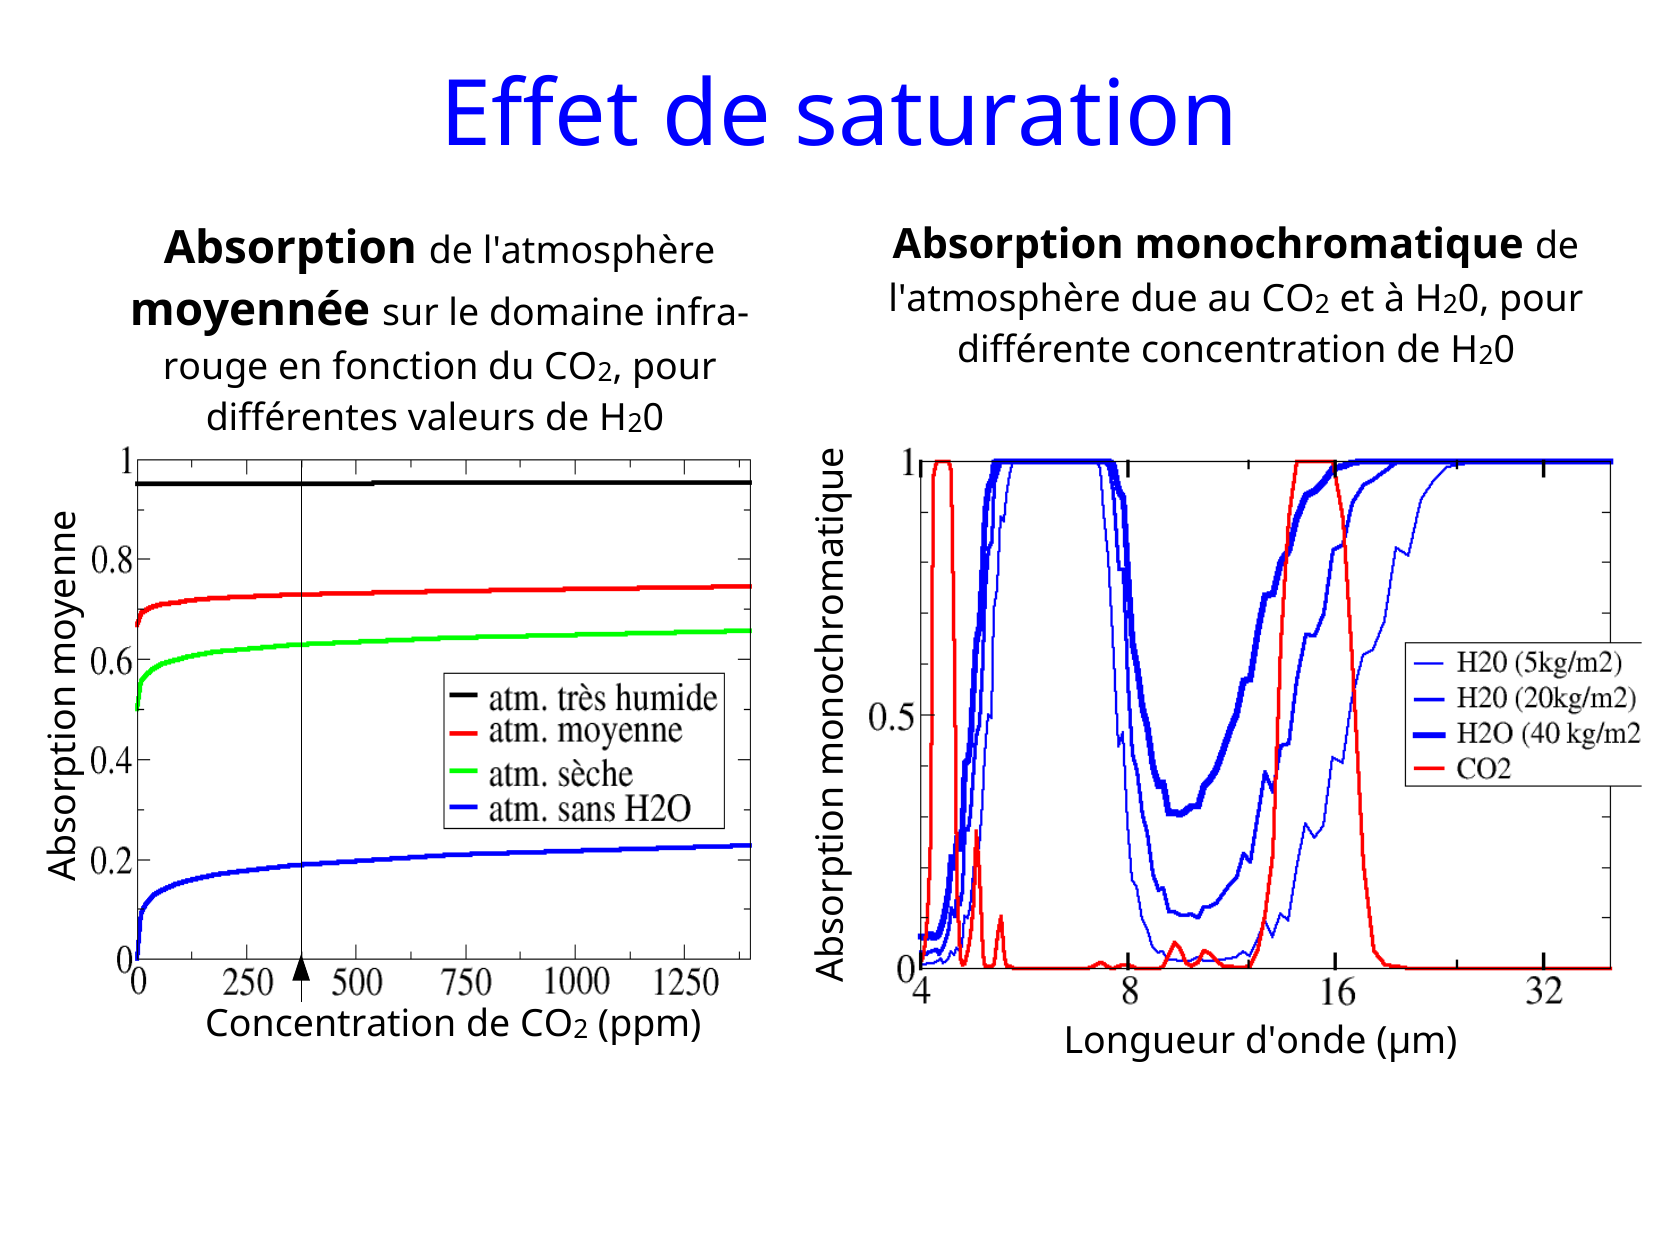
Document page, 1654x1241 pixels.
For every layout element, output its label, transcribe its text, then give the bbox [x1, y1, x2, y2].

picture [45, 424, 799, 1066]
text_box Absorption monochromatique [802, 432, 854, 996]
text_box Absorption monochromatique de l'atmosphère due au CO2 et à H20, pour différente concentration de H20 [868, 206, 1604, 376]
text_box Absorption de l'atmosphère moyennée sur le domaine infra-rouge en fonction du CO2, pour différentes valeurs de H20 [72, 206, 808, 434]
text_box Effet de saturation [183, 40, 1496, 181]
picture [834, 417, 1642, 1027]
text_box Longueur d'onde (μm) [1063, 1013, 1526, 1066]
text_box Absorption moyenne [35, 490, 87, 901]
text_box Concentration de CO2 (ppm) [188, 996, 718, 1048]
